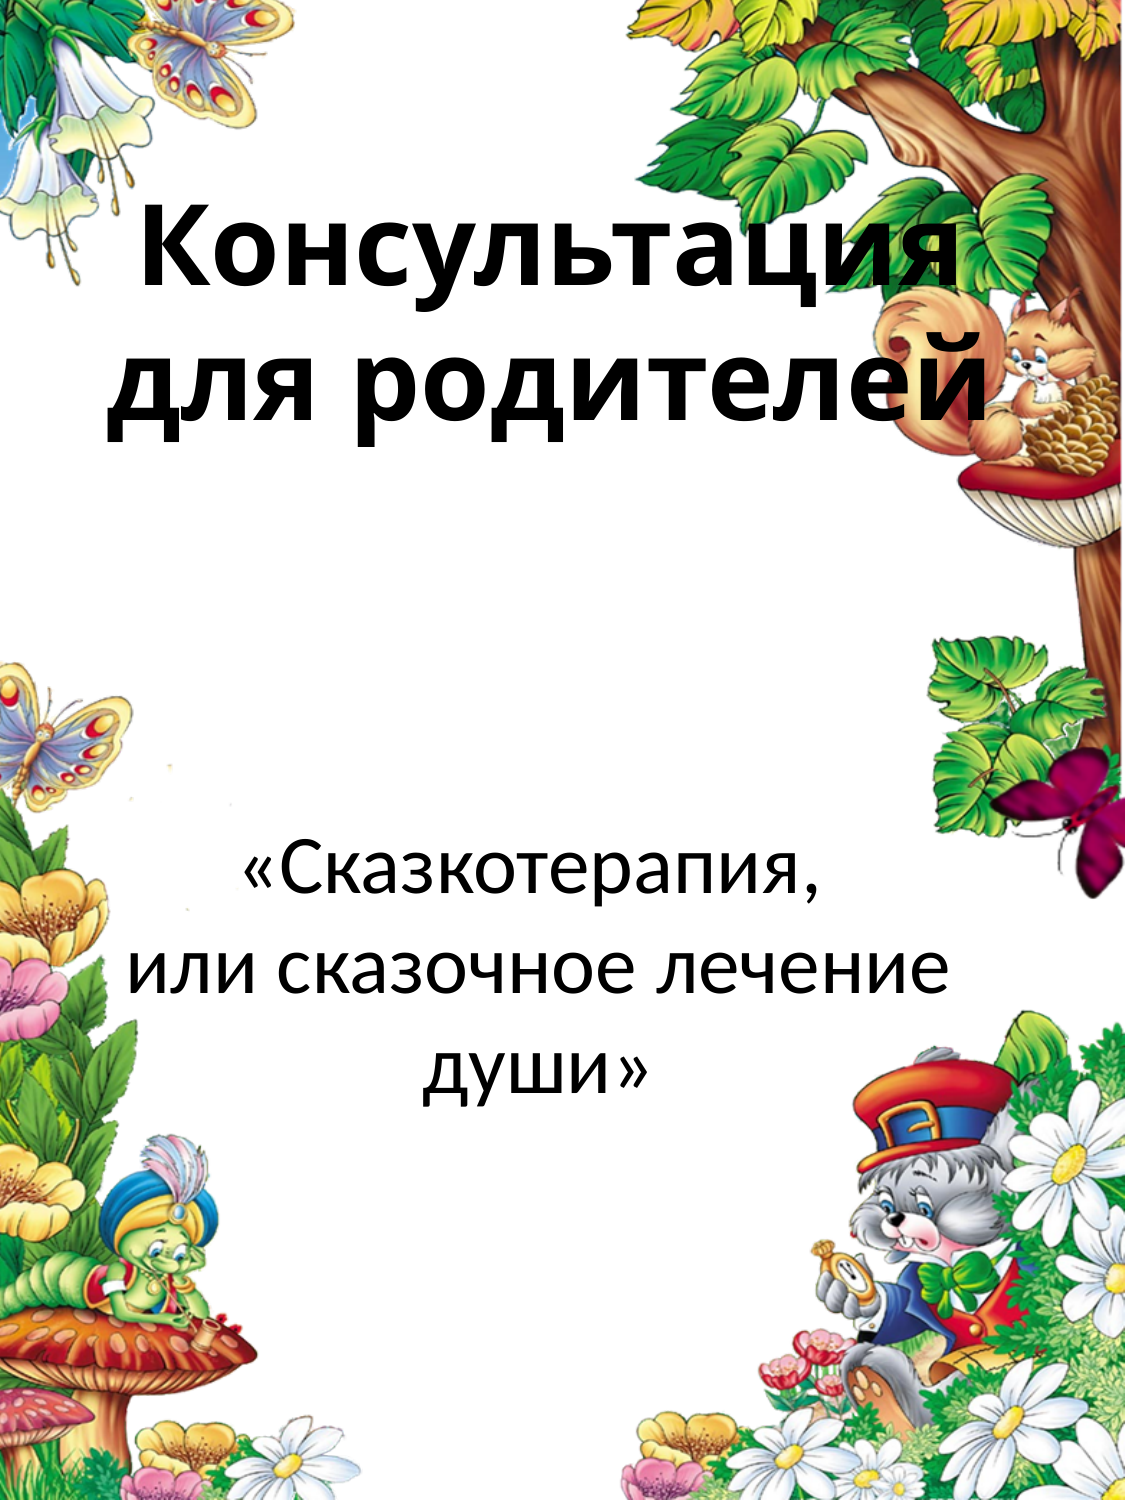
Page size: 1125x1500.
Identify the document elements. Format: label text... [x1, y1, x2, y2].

title Консультация для родителей [11, 165, 1090, 554]
subtitle «Сказкотерапия, или сказочное лечение души» [90, 803, 988, 1170]
picture [0, 0, 1125, 1500]
